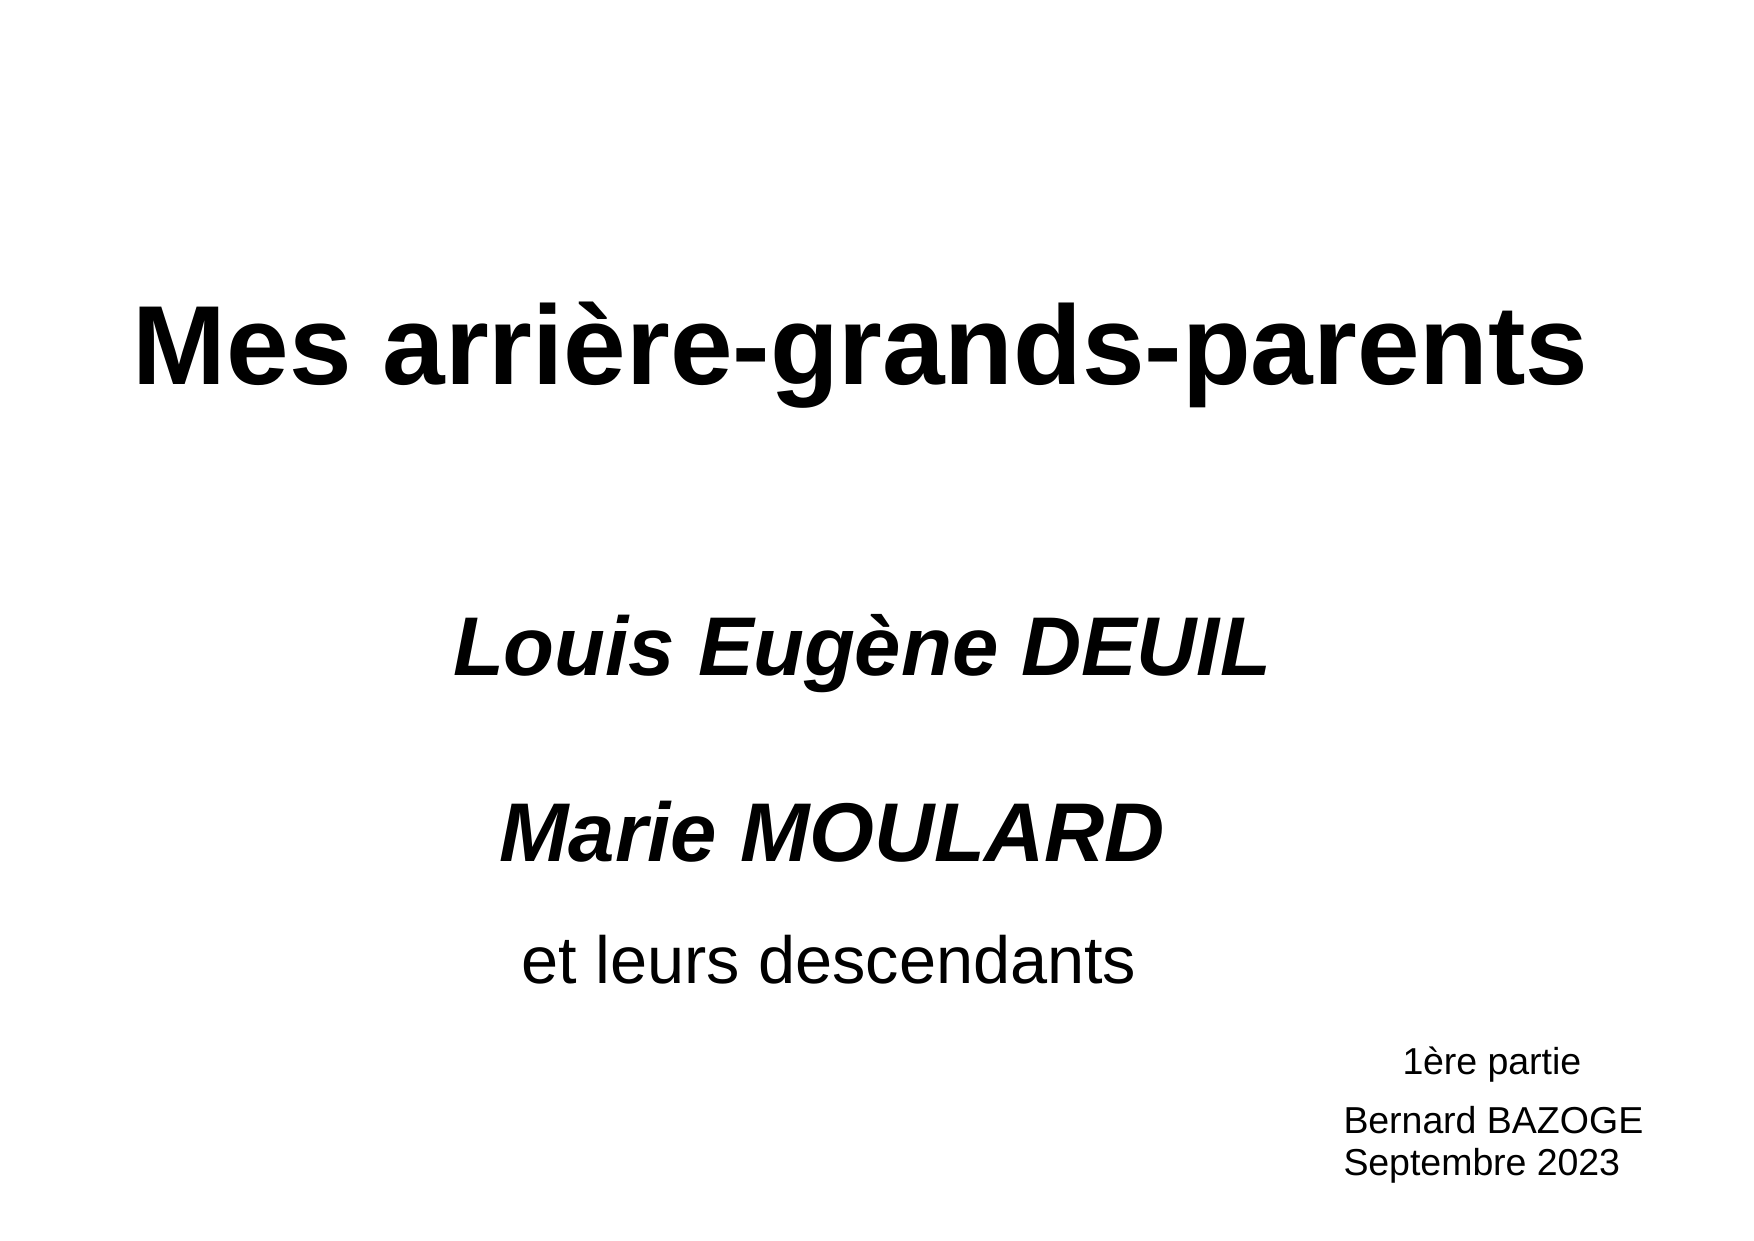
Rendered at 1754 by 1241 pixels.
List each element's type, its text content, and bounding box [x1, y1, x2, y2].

text_box Bernard BAZOGE Septembre 2023 [1328, 1092, 1659, 1192]
text_box Louis Eugène DEUIL Marie MOULARD [438, 592, 1295, 887]
text_box et leurs descendants [506, 915, 1152, 1005]
text_box Mes arrière-grands-parents [118, 275, 1684, 463]
text_box 1ère partie [1387, 1033, 1597, 1091]
